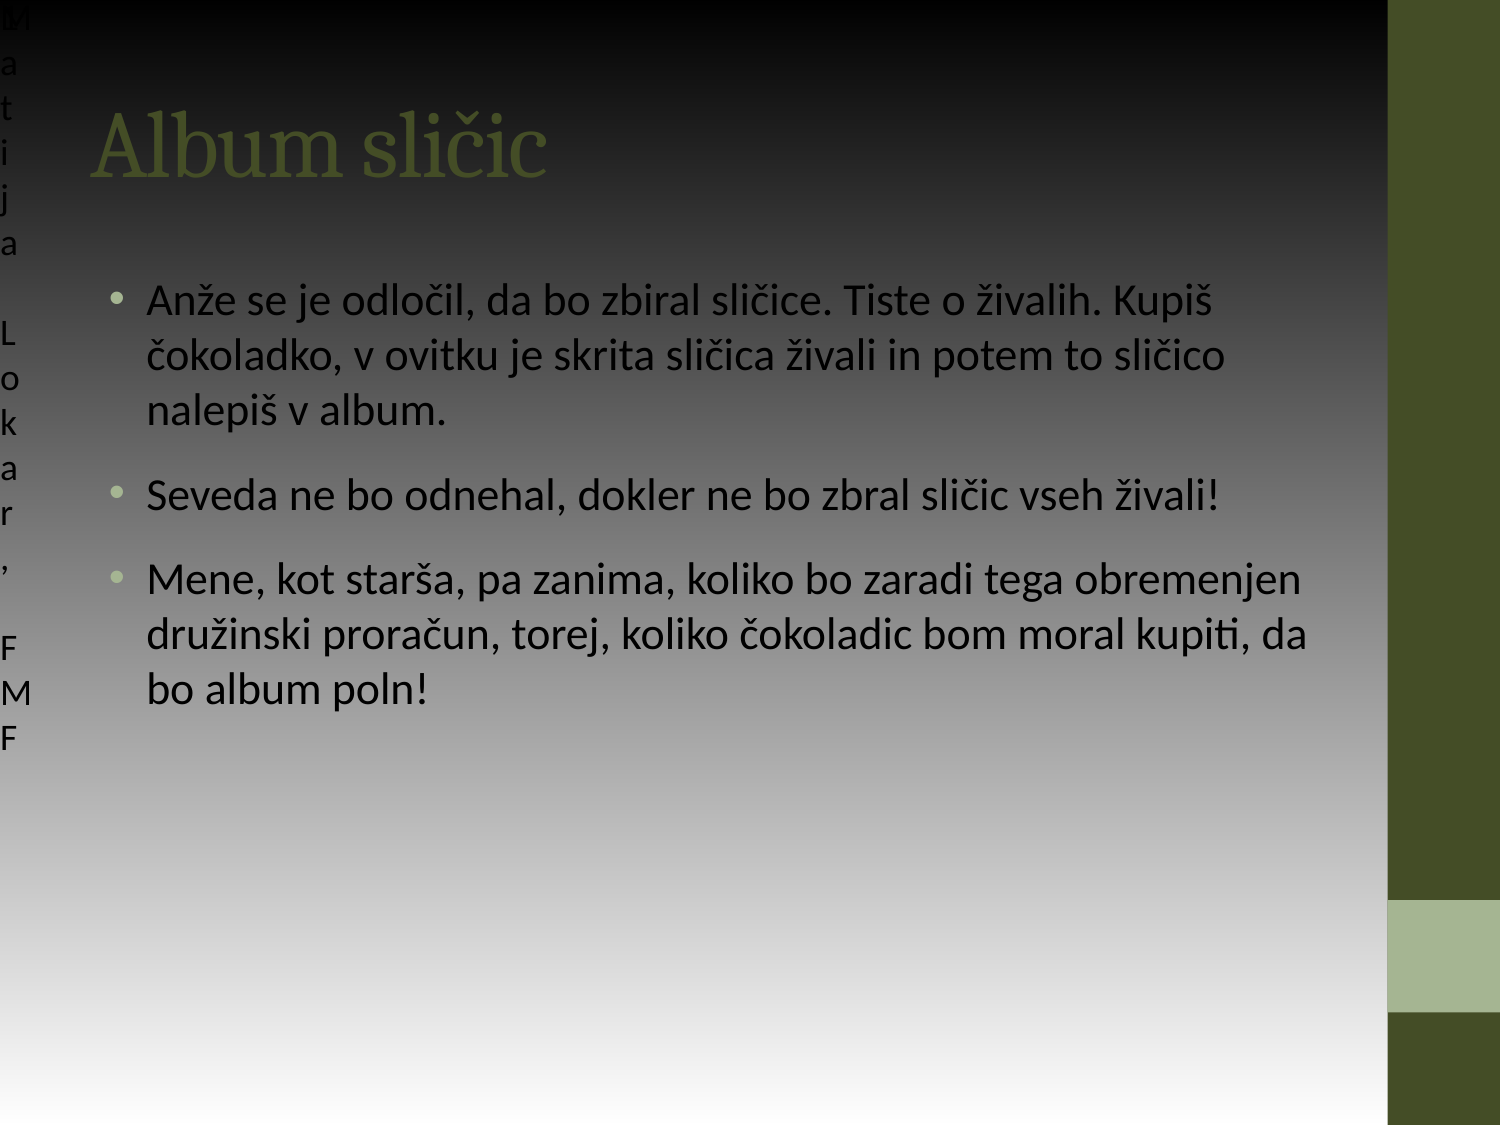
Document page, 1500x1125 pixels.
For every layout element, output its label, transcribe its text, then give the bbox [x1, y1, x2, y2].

list Anže se je odločil, da bo zbiral sličice. Tiste o živalih. Kupiš čokoladko, v ovitku je skrita sličica živali in potem to sličico nalepiš v album. Seveda ne bo odnehal, dokler ne bo zbral sličic vseh živali! Mene, kot starša, pa zanima, koliko bo zaradi tega obremenjen družinski proračun, torej, koliko čokoladic bom moral kupiti, da bo album poln! [75, 262, 1325, 1050]
title Album sličic [75, 45, 1325, 233]
